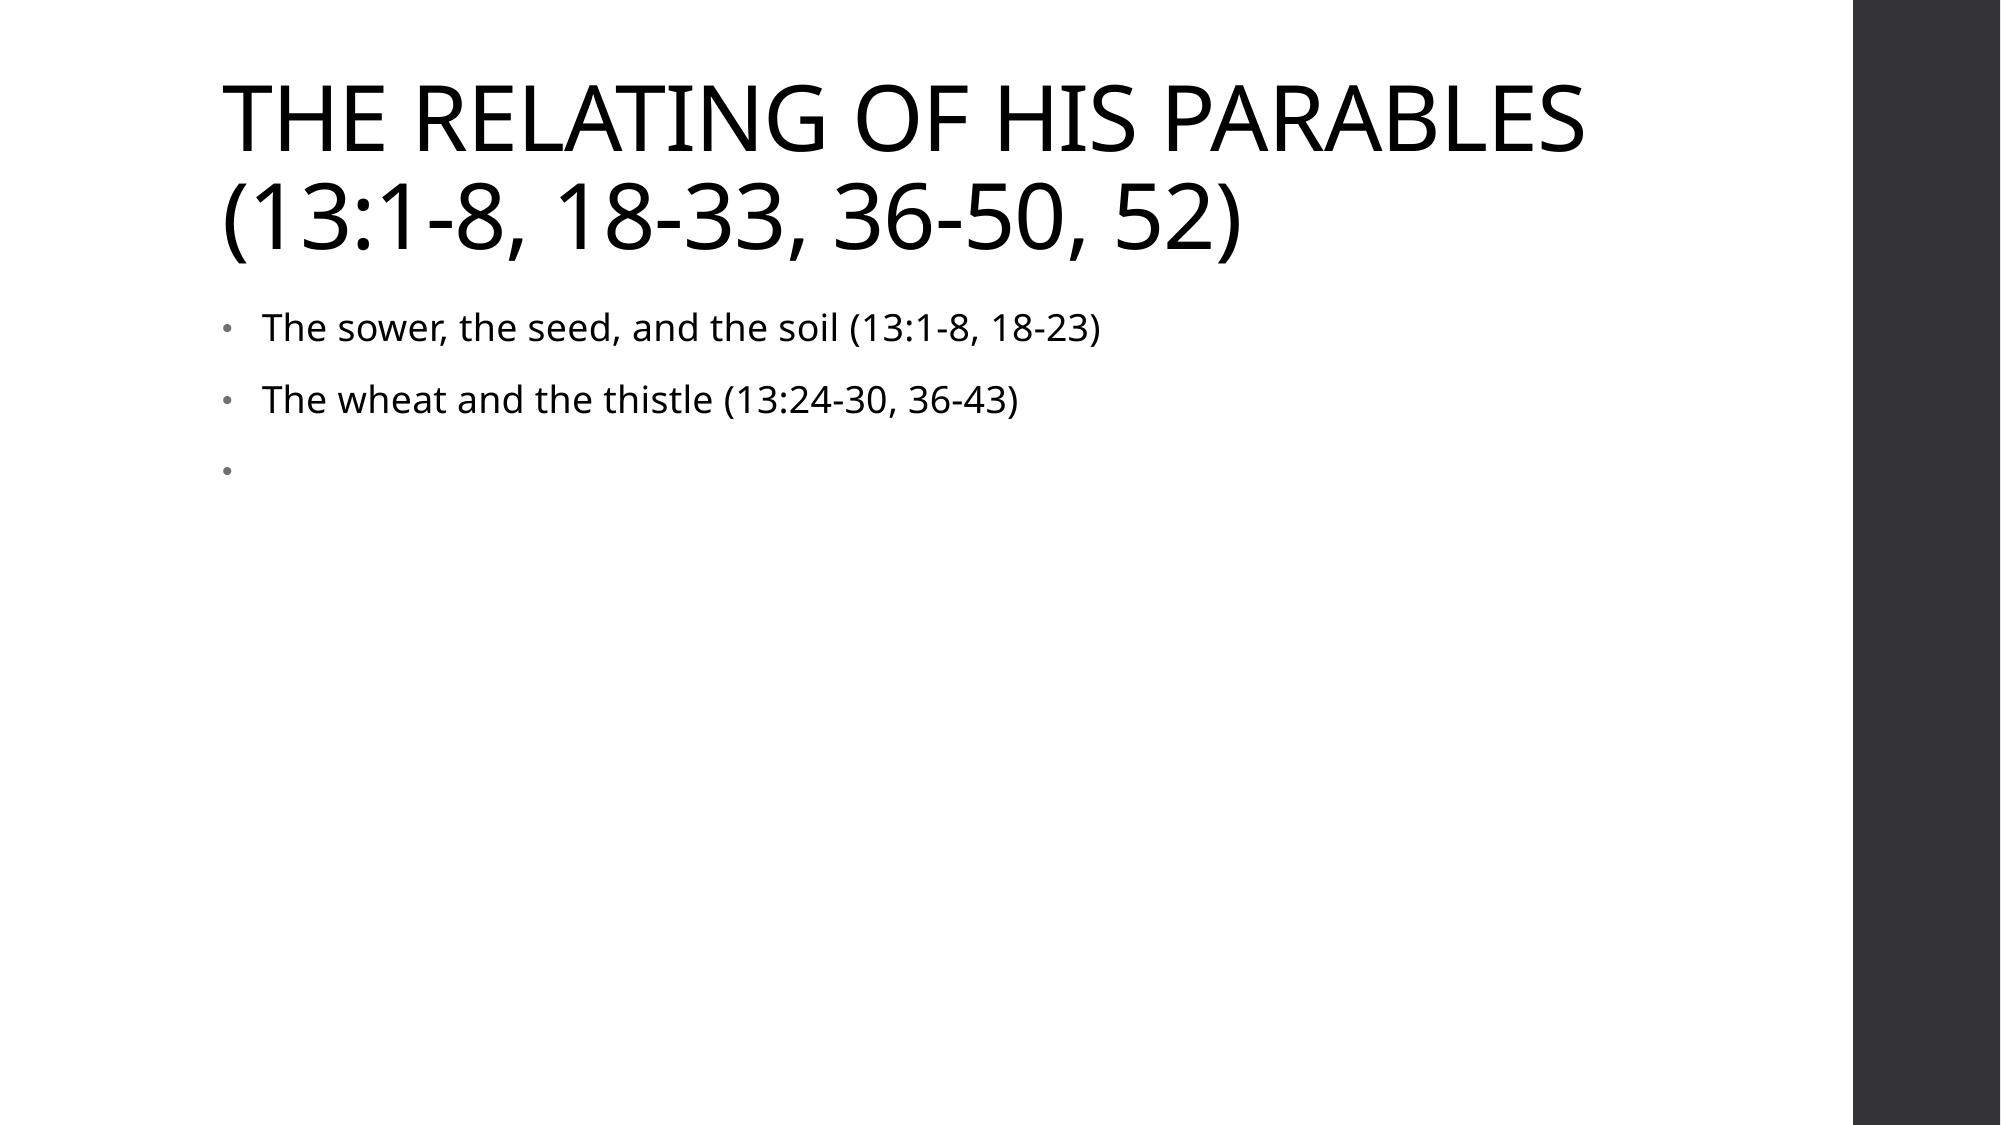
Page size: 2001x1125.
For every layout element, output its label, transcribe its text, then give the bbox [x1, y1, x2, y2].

list The sower, the seed, and the soil (13:1-8, 18-23) The wheat and the thistle (13:24-30, 36-43) [206, 299, 1617, 1014]
title THE RELATING OF HIS PARABLES (13:1-8, 18-33, 36-50, 52) [206, 60, 1797, 278]
